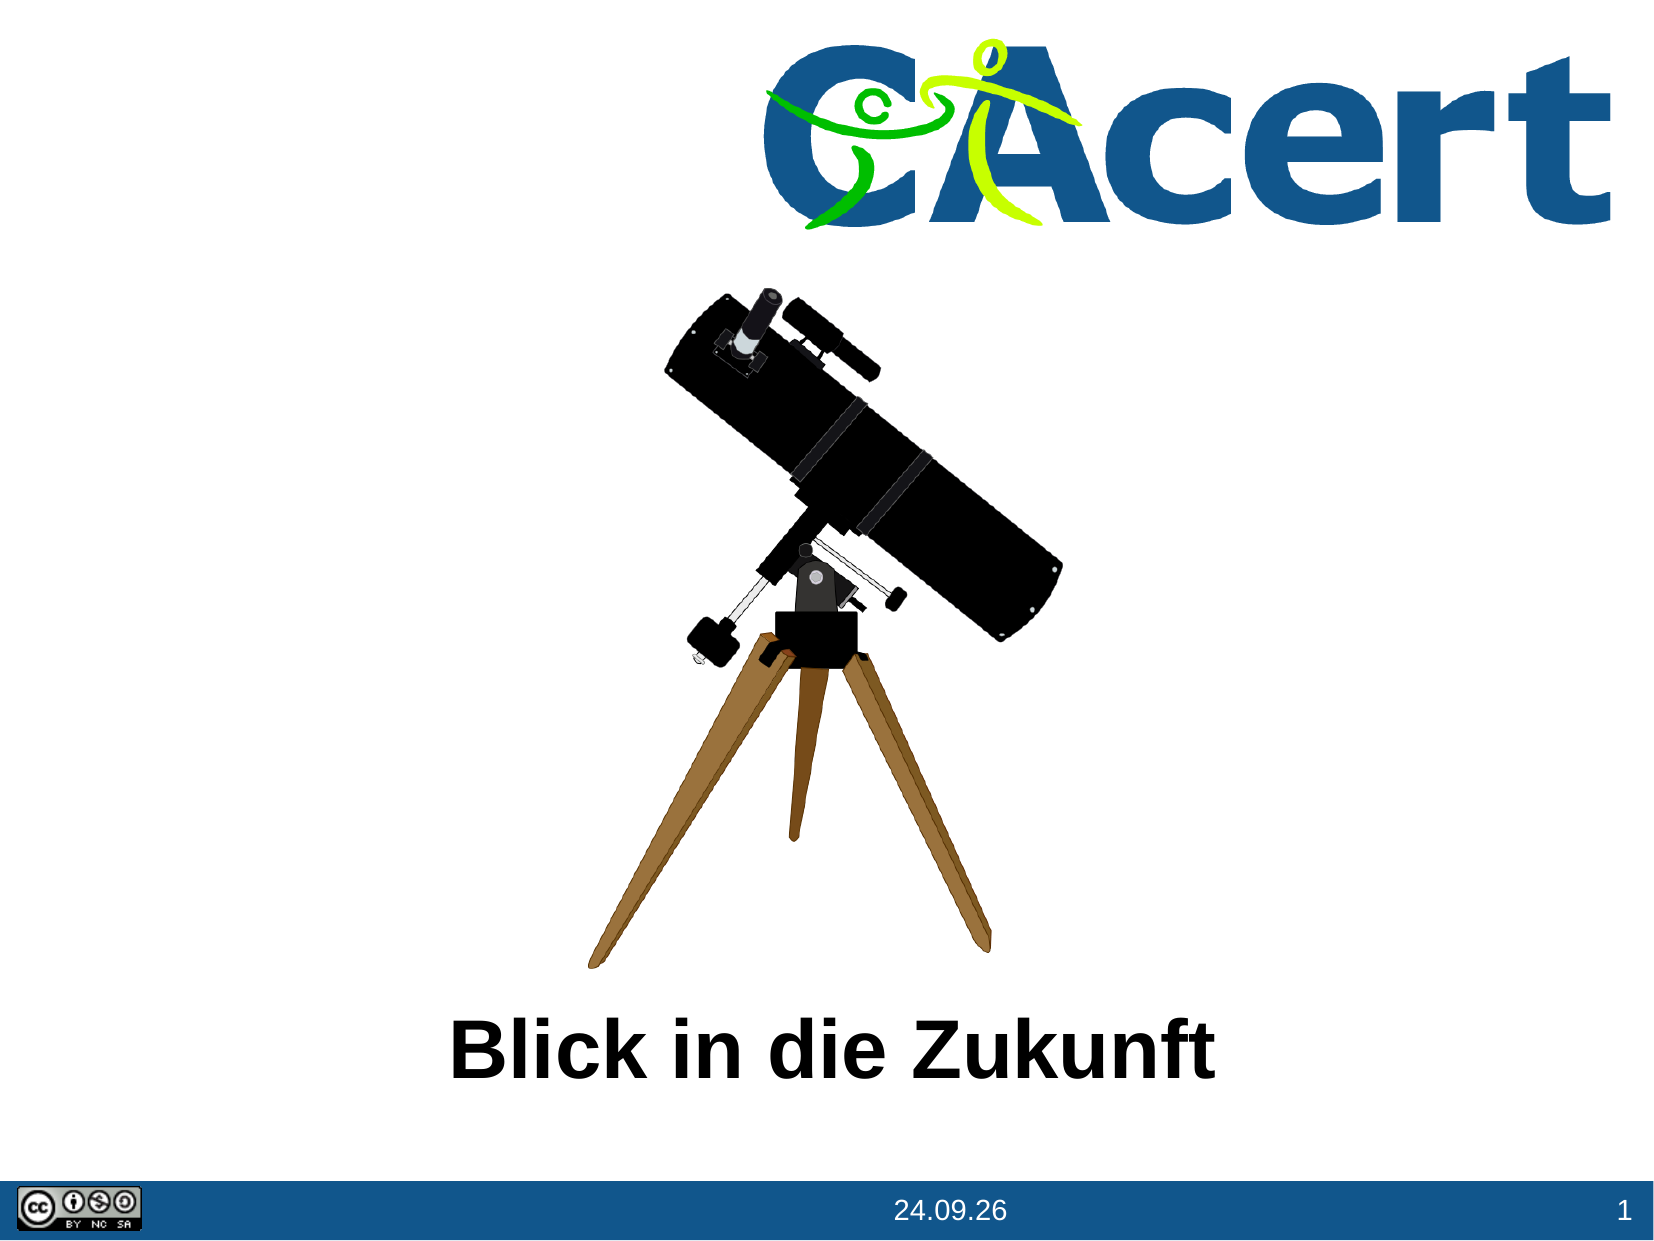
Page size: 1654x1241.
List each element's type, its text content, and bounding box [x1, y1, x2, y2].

picture [588, 288, 1063, 969]
picture [761, 35, 1613, 231]
title Blick in die Zukunft [88, 958, 1577, 1140]
picture [17, 1186, 142, 1231]
